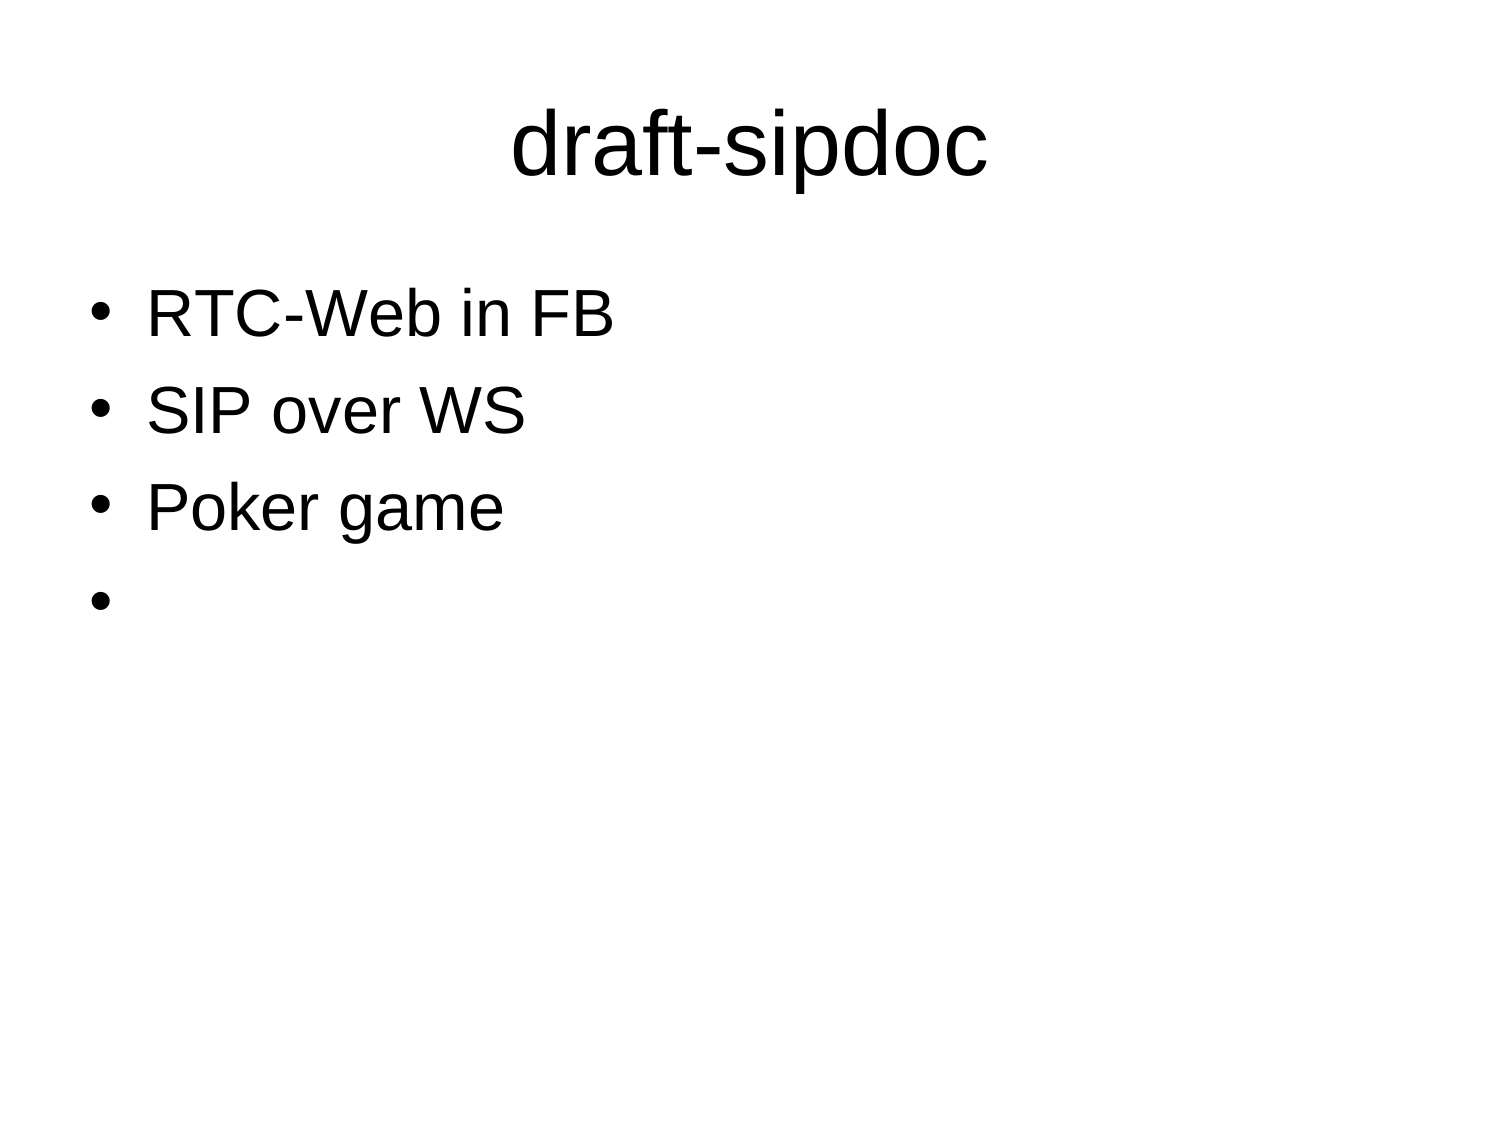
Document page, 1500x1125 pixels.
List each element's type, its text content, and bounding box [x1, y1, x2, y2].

title draft-sipdoc [75, 45, 1426, 233]
list RTC-Web in FB SIP over WS Poker game [75, 262, 1426, 1006]
